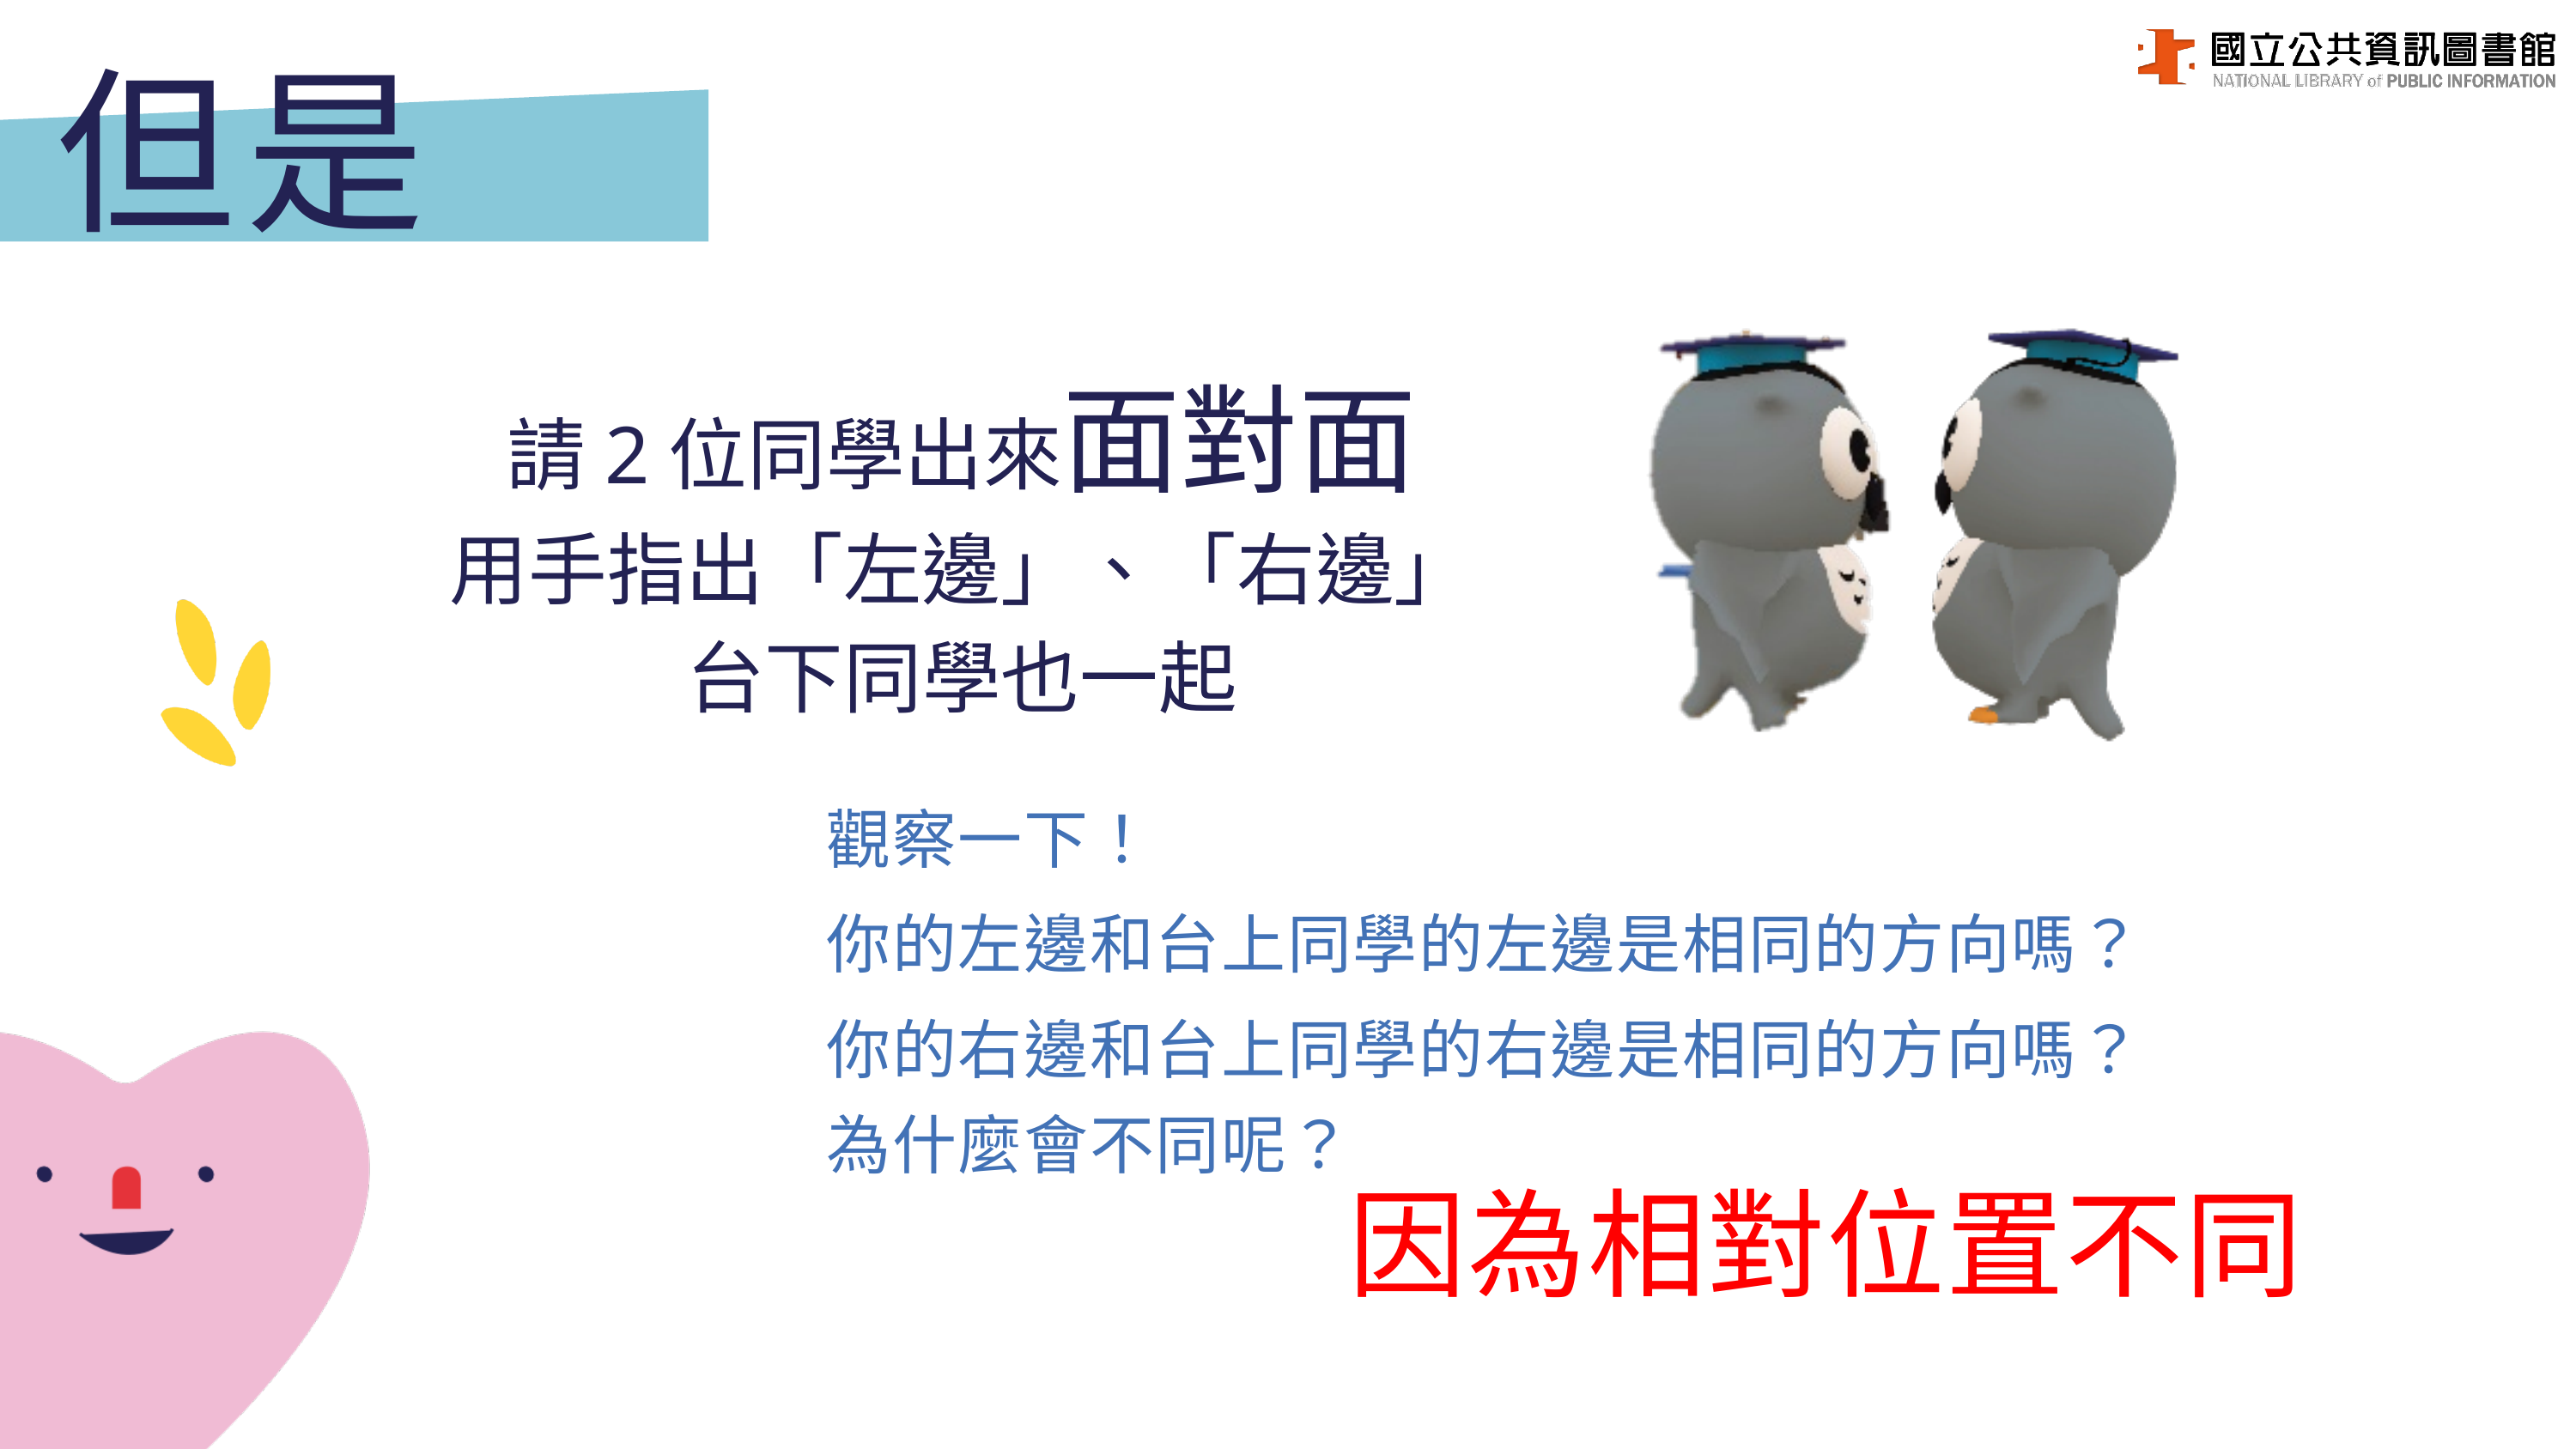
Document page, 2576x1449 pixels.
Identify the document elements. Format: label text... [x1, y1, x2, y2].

text_box 為什麼會不同呢？ [826, 1121, 2103, 1184]
text_box [0, 117, 709, 242]
text_box 因為相對位置不同 [1348, 1252, 2576, 1319]
text_box 請2位同學出來面對面 用手指出「左邊」、「右邊」 台下同學也一起 [125, 446, 1713, 1049]
text_box [0, 978, 425, 1449]
text_box 觀察一下！ 你的左邊和台上同學的左邊是相同的方向嗎？ 你的右邊和台上同學的右邊是相同的方向嗎？ [826, 815, 2242, 1197]
text_box 但是 [56, 39, 1410, 233]
picture [1637, 45, 2196, 815]
